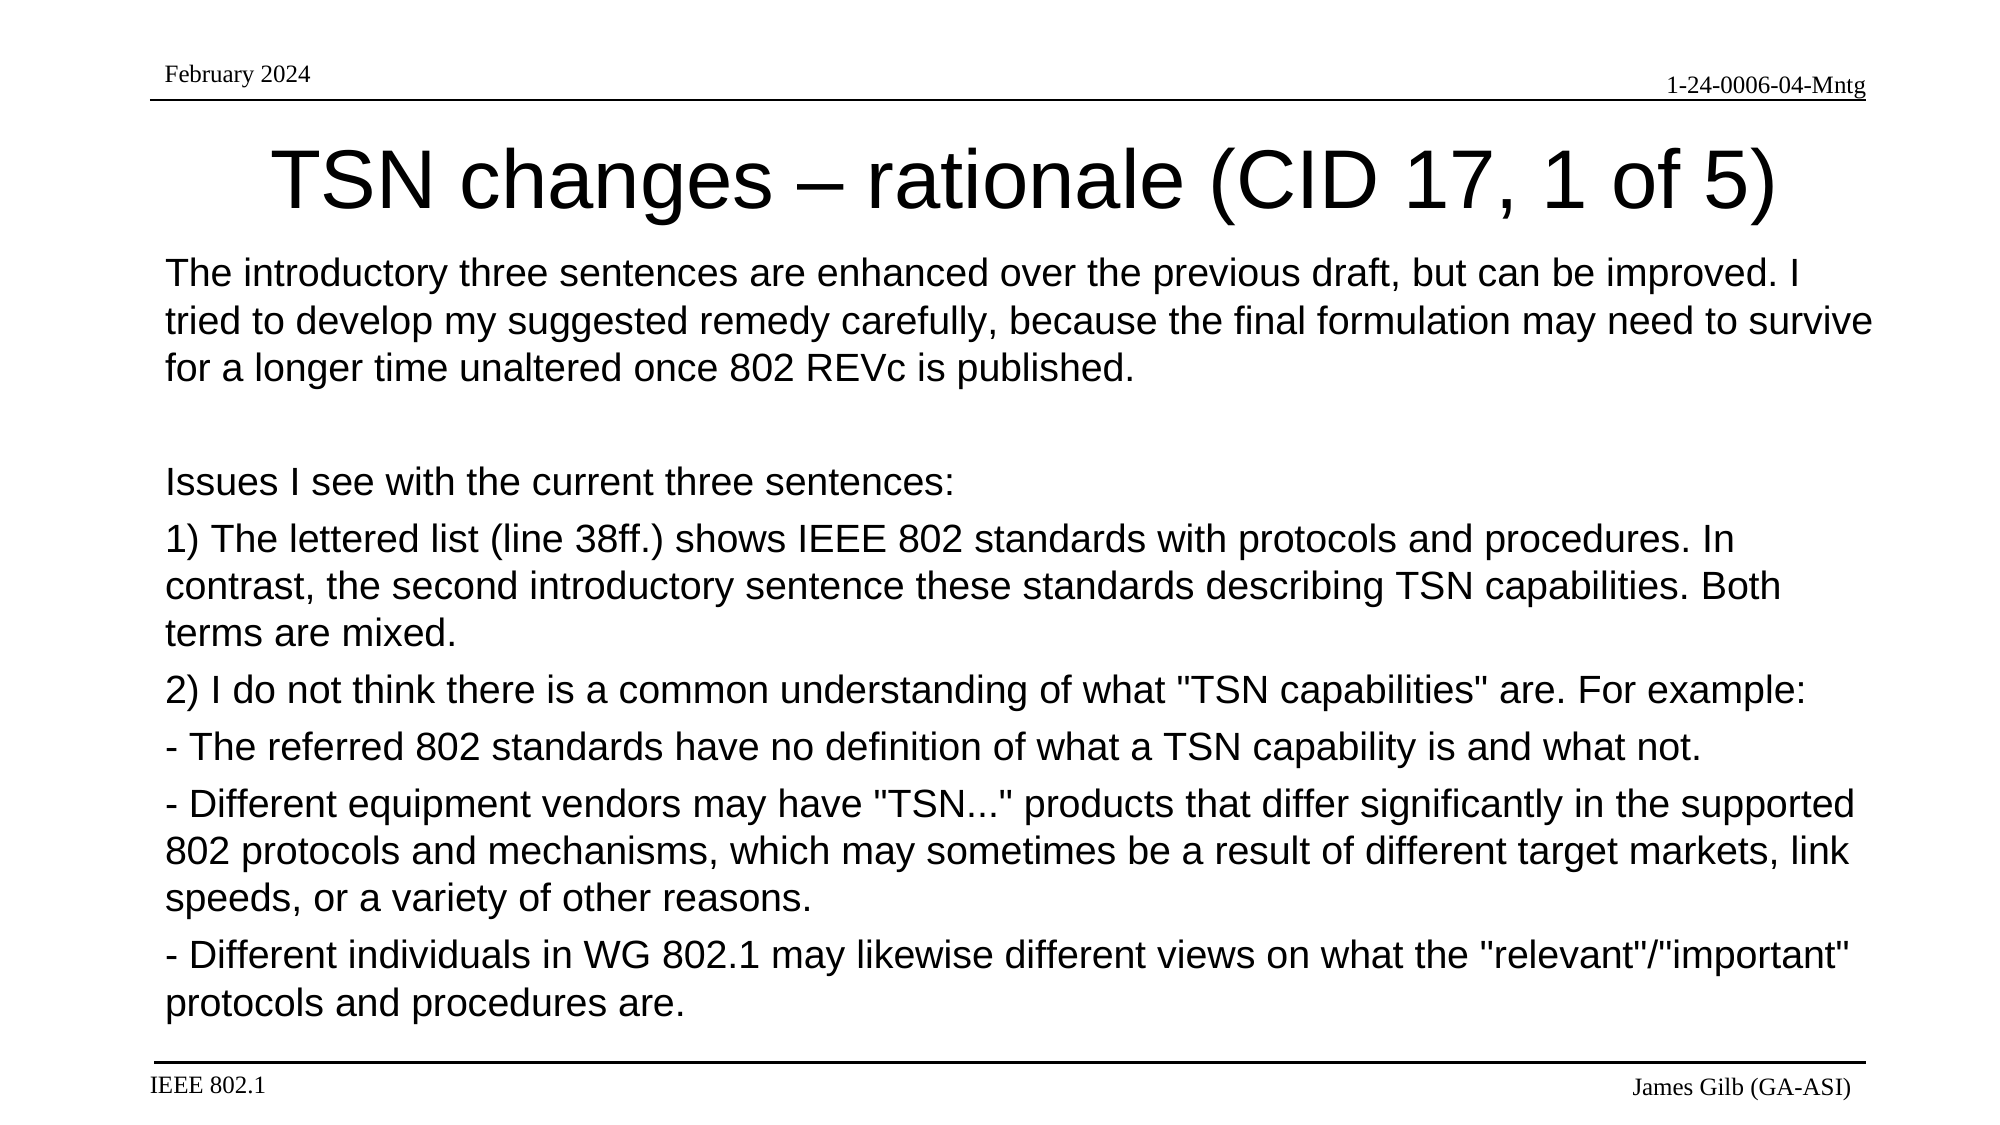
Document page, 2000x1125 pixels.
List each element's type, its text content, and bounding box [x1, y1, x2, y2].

title TSN changes – rationale (CID 17, 1 of 5) [150, 112, 1900, 238]
list The introductory three sentences are enhanced over the previous draft, but can be improved. I tried to develop my suggested remedy carefully, because the final formulation may need to survive for a longer time unaltered once 802 REVc is published. Issues I see with the current three sentences: 1) The lettered list (line 38ff.) shows IEEE 802 standards with protocols and procedures. In contrast, the second introductory sentence these standards describing TSN capabilities. Both terms are mixed. 2) I do not think there is a common understanding of what "TSN capabilities" are. For example: - The referred 802 standards have no definition of what a TSN capability is and what not. - Different equipment vendors may have "TSN..." products that differ significantly in the supported 802 protocols and mechanisms, which may sometimes be a result of different target markets, link speeds, or a variety of other reasons. - Different individuals in WG 802.1 may likewise different views on what the "relevant"/"important" protocols and procedures are. [149, 239, 1900, 1051]
